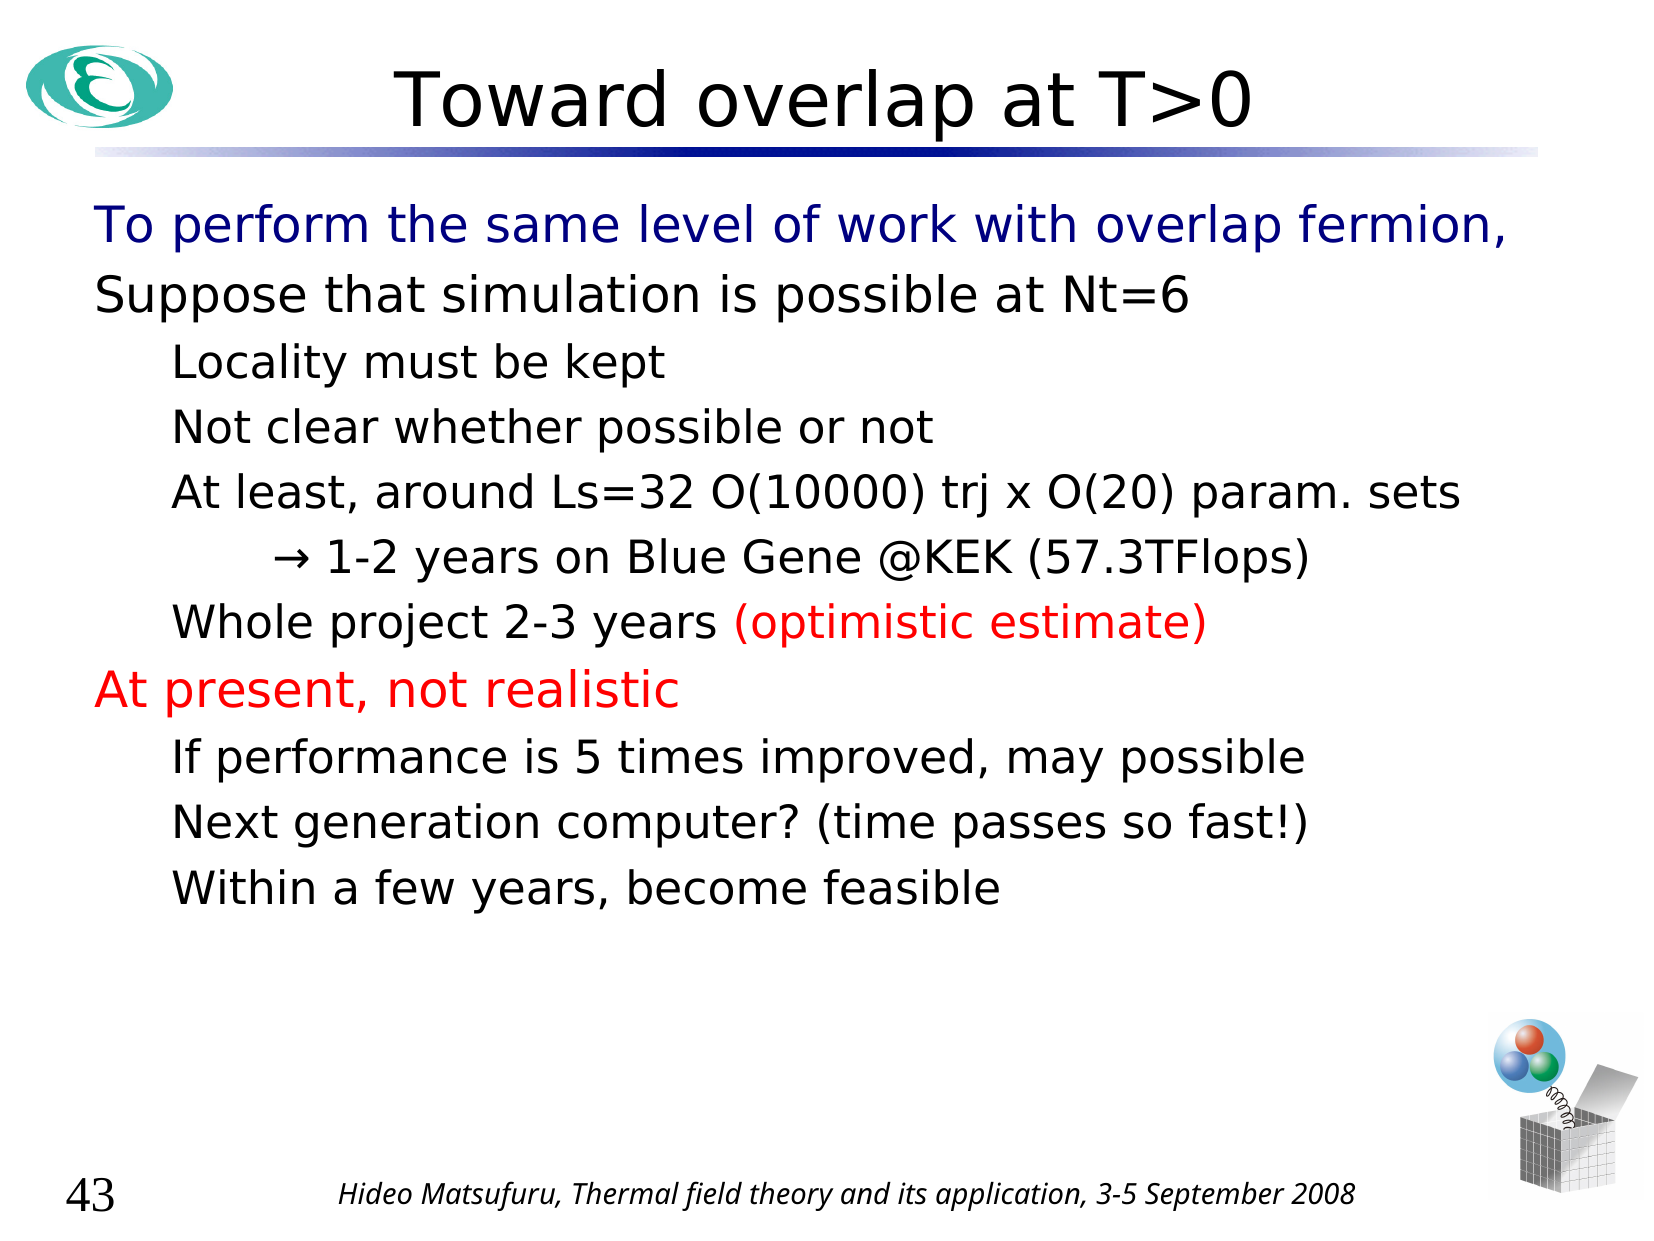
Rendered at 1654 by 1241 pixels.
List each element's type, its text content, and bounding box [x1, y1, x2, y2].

picture [20, 37, 179, 136]
title Toward overlap at T>0 [201, 47, 1450, 154]
picture [95, 147, 1538, 157]
picture [1488, 1012, 1644, 1200]
list To perform the same level of work with overlap fermion, Suppose that simulation is possible at Nt=6 Locality must be kept Not clear whether possible or not At least, around Ls=32 O(10000) trj x O(20) param. sets → 1-2 years on Blue Gene @KEK (57.3TFlops) Whole project 2-3 years (optimistic estimate) At present, not realistic If performance is 5 times improved, may possible Next generation computer? (time passes so fast!) Within a few years, become feasible [76, 195, 1529, 1066]
